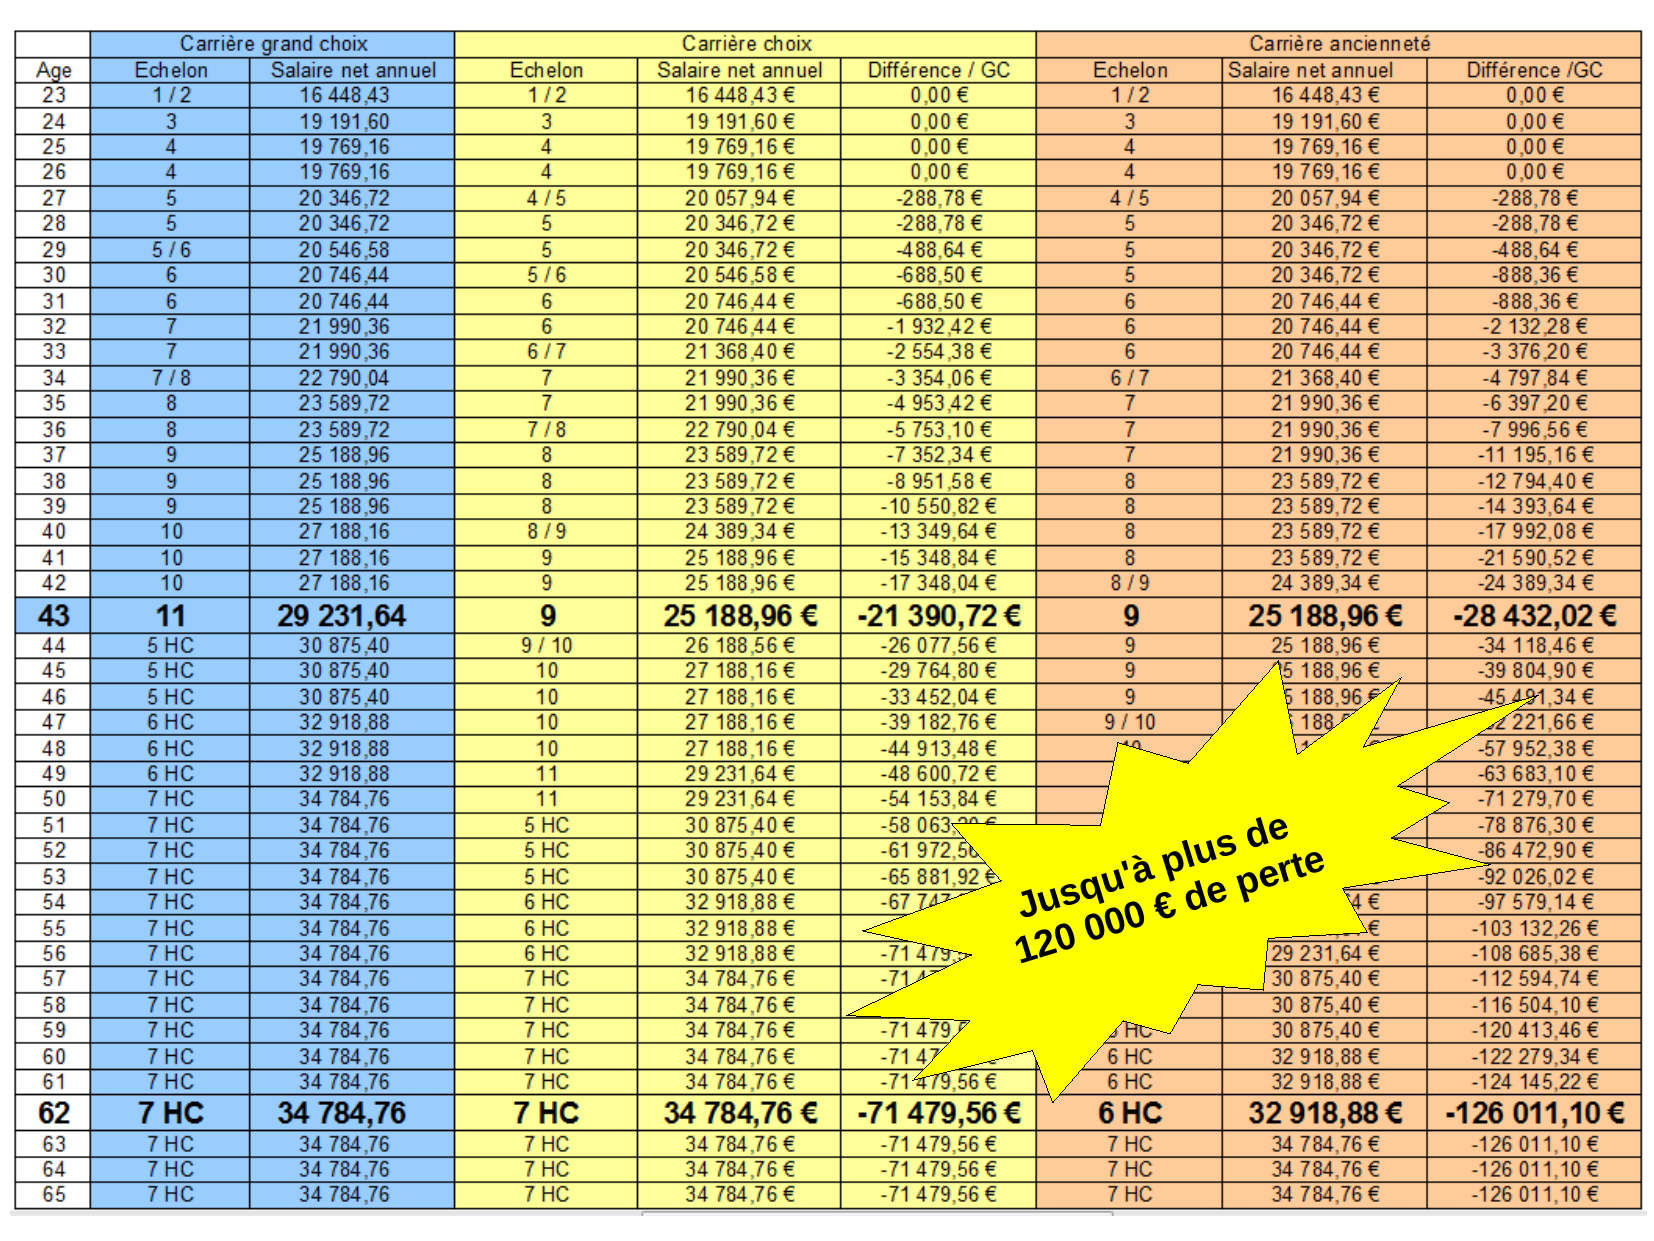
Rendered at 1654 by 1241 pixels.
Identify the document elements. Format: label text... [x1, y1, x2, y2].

text_box Jusqu'à plus de 120 000 € de perte [846, 660, 1539, 1103]
picture [10, 26, 1647, 1216]
